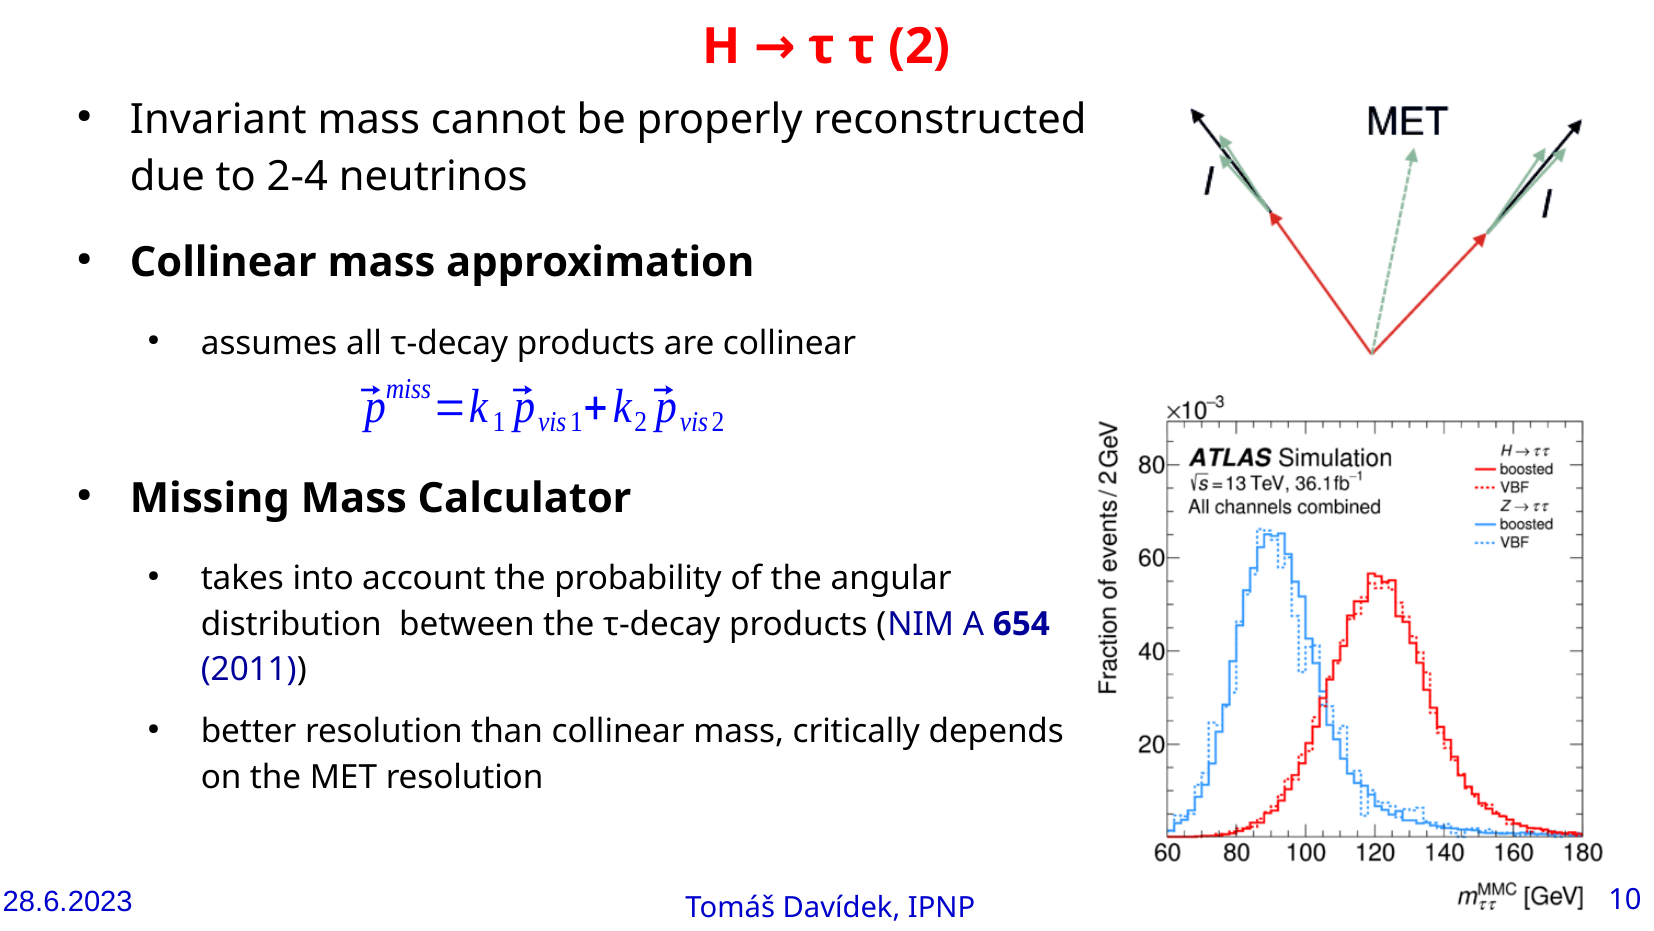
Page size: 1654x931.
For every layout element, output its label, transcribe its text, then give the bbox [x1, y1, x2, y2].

list Invariant mass cannot be properly reconstructed due to 2-4 neutrinos Collinear mass approximation assumes all τ-decay products are collinear Missing Mass Calculator takes into account the probability of the angular distribution between the τ-decay products (NIM A 654 (2011)) better resolution than collinear mass, critically depends on the MET resolution [59, 88, 1093, 886]
picture [1181, 58, 1603, 390]
title H → τ τ (2) [82, 0, 1571, 89]
picture [1083, 395, 1609, 921]
chart [348, 377, 736, 438]
